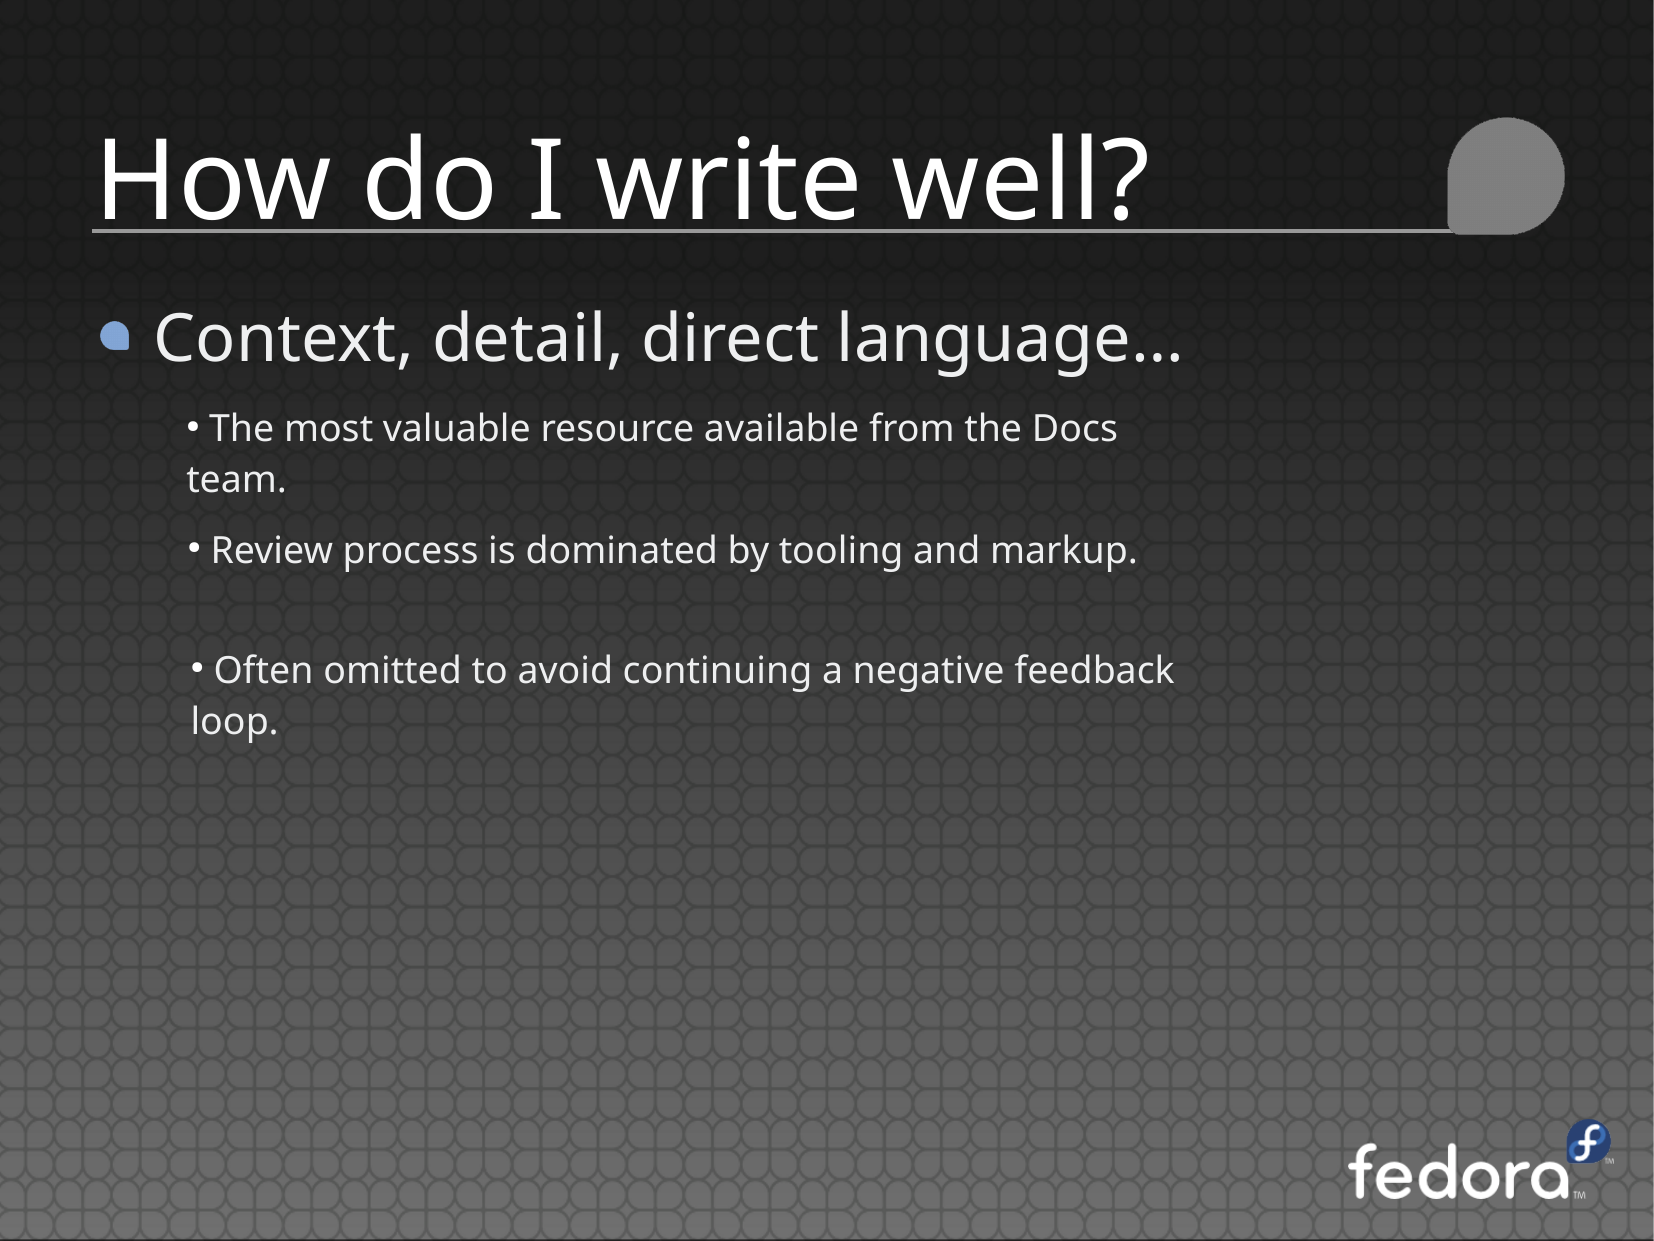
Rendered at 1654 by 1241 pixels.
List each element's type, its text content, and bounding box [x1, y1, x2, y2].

text_box The most valuable resource available from the Docs team. [171, 394, 1213, 497]
picture [0, 0, 1654, 1241]
text_box Often omitted to avoid continuing a negative feedback loop. [175, 636, 1261, 739]
list Context, detail, direct language… [82, 290, 1562, 383]
title How do I write well? [94, 100, 1426, 251]
text_box Review process is dominated by tooling and markup. [172, 515, 1211, 618]
